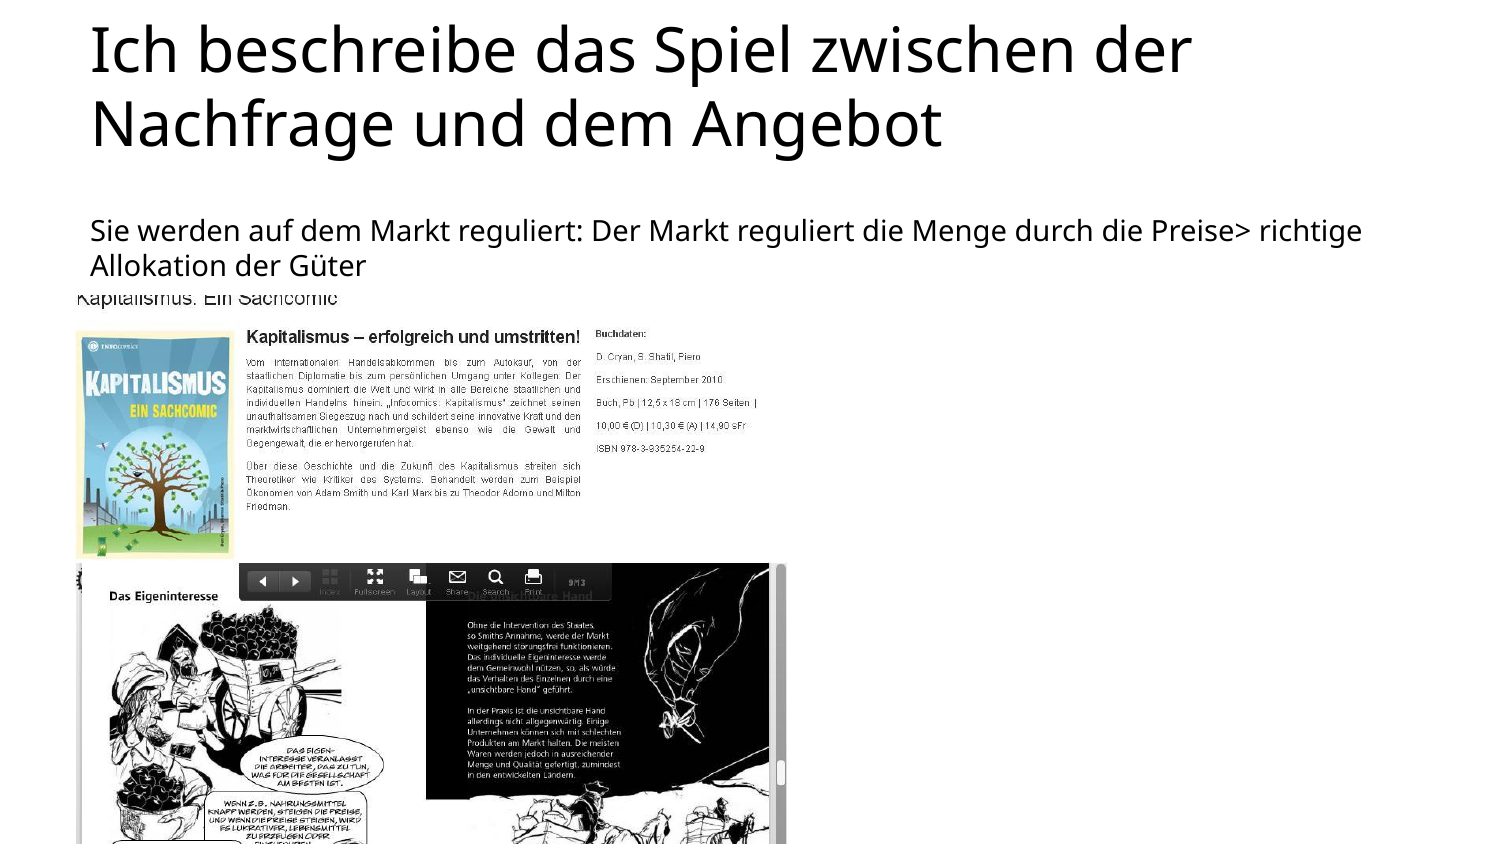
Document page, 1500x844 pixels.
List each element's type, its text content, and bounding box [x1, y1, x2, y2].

text_box [75, 295, 984, 844]
title Ich beschreibe das Spiel zwischen der Nachfrage und dem Angebot [75, 33, 1425, 175]
list Sie werden auf dem Markt reguliert: Der Markt reguliert die Menge durch die Preise> richtige Allokation der Güter [75, 196, 1425, 808]
